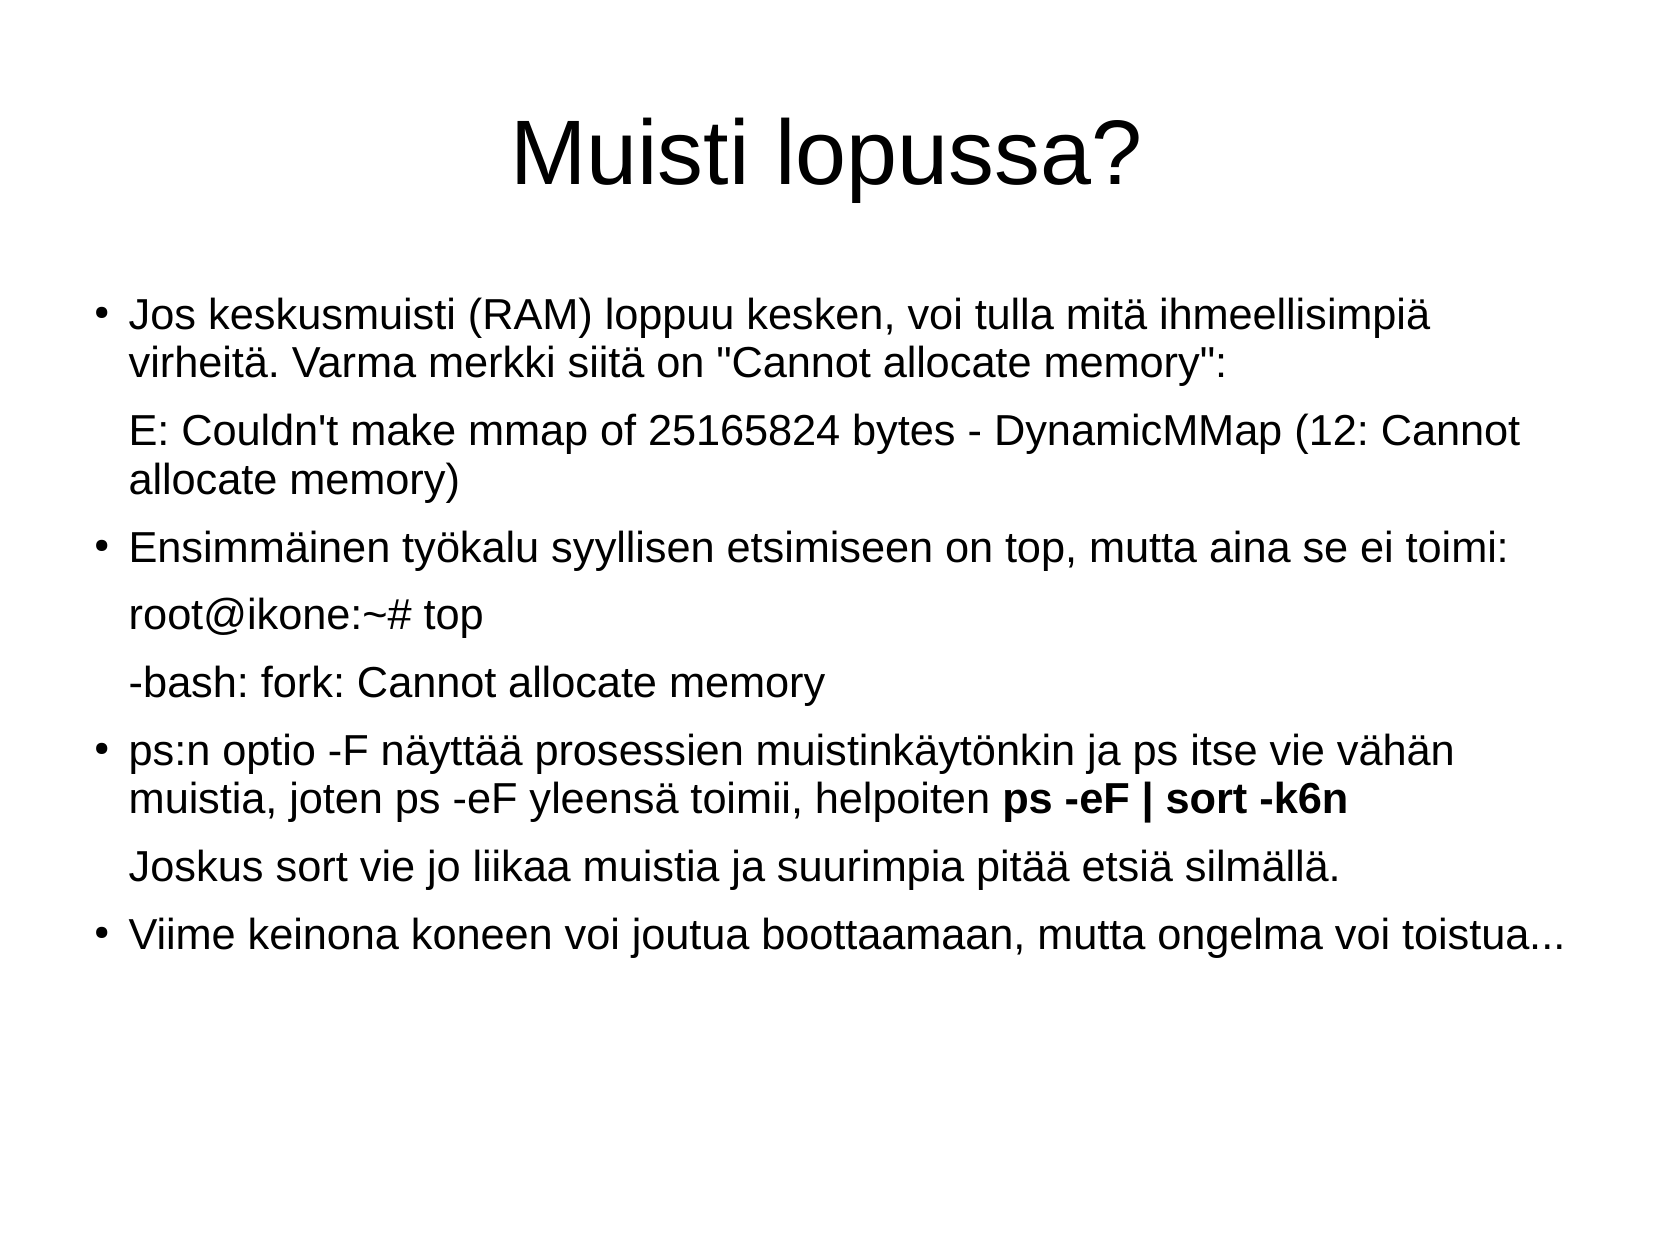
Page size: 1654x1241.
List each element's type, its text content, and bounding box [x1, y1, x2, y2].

list Jos keskusmuisti (RAM) loppuu kesken, voi tulla mitä ihmeellisimpiä virheitä. Varma merkki siitä on "Cannot allocate memory": E: Couldn't make mmap of 25165824 bytes - DynamicMMap (12: Cannot allocate memory) Ensimmäinen työkalu syyllisen etsimiseen on top, mutta aina se ei toimi: root@ikone:~# top -bash: fork: Cannot allocate memory ps:n optio -F näyttää prosessien muistinkäytönkin ja ps itse vie vähän muistia, joten ps -eF yleensä toimii, helpoiten ps -eF | sort -k6n Joskus sort vie jo liikaa muistia ja suurimpia pitää etsiä silmällä. Viime keinona koneen voi joutua boottaamaan, mutta ongelma voi toistua... [82, 290, 1571, 1010]
title Muisti lopussa? [82, 49, 1571, 257]
